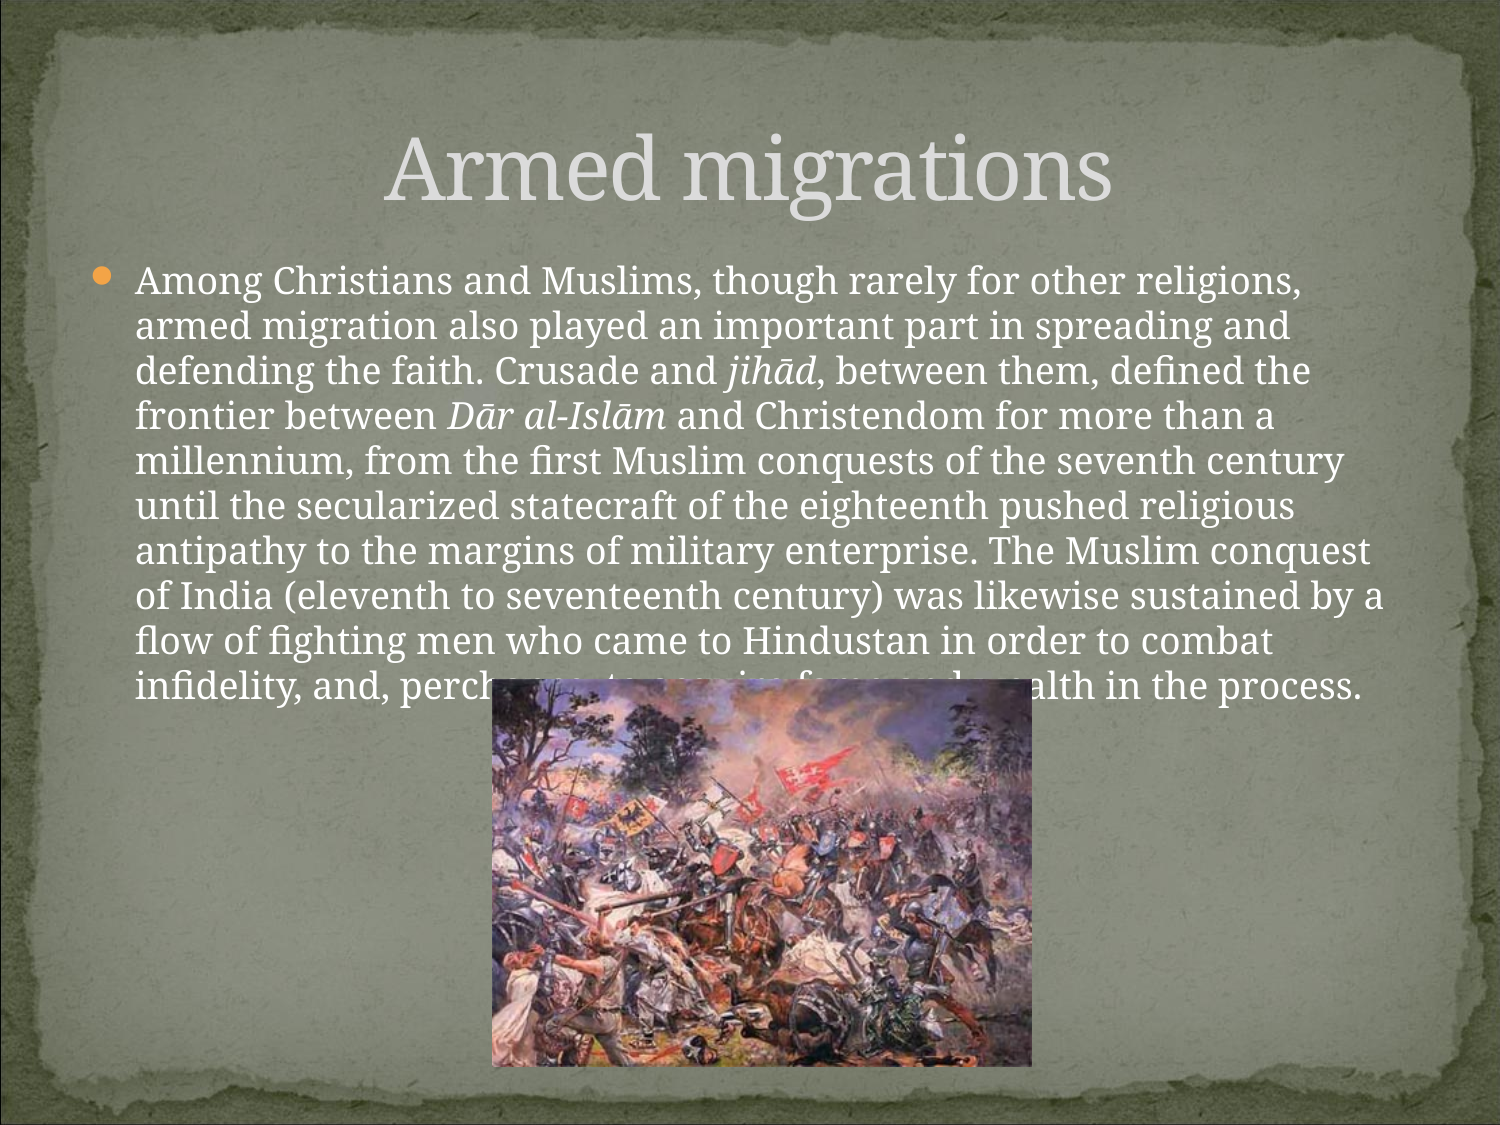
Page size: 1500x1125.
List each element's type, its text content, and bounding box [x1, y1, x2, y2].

list Among Christians and Muslims, though rarely for other religions, armed migration also played an important part in spreading and defending the faith. Crusade and jihād, between them, defined the frontier between Dār al-Islām and Christendom for more than a millennium, from the first Muslim conquests of the seventh century until the secularized statecraft of the eighteenth pushed religious antipathy to the margins of military enterprise. The Muslim conquest of India (eleventh to seventeenth century) was likewise sustained by a flow of fighting men who came to Hindustan in order to combat infidelity, and, perchance, to acquire fame and wealth in the process. [75, 249, 1425, 1000]
picture [0, 0, 1500, 1125]
title Armed migrations [75, 24, 1425, 225]
